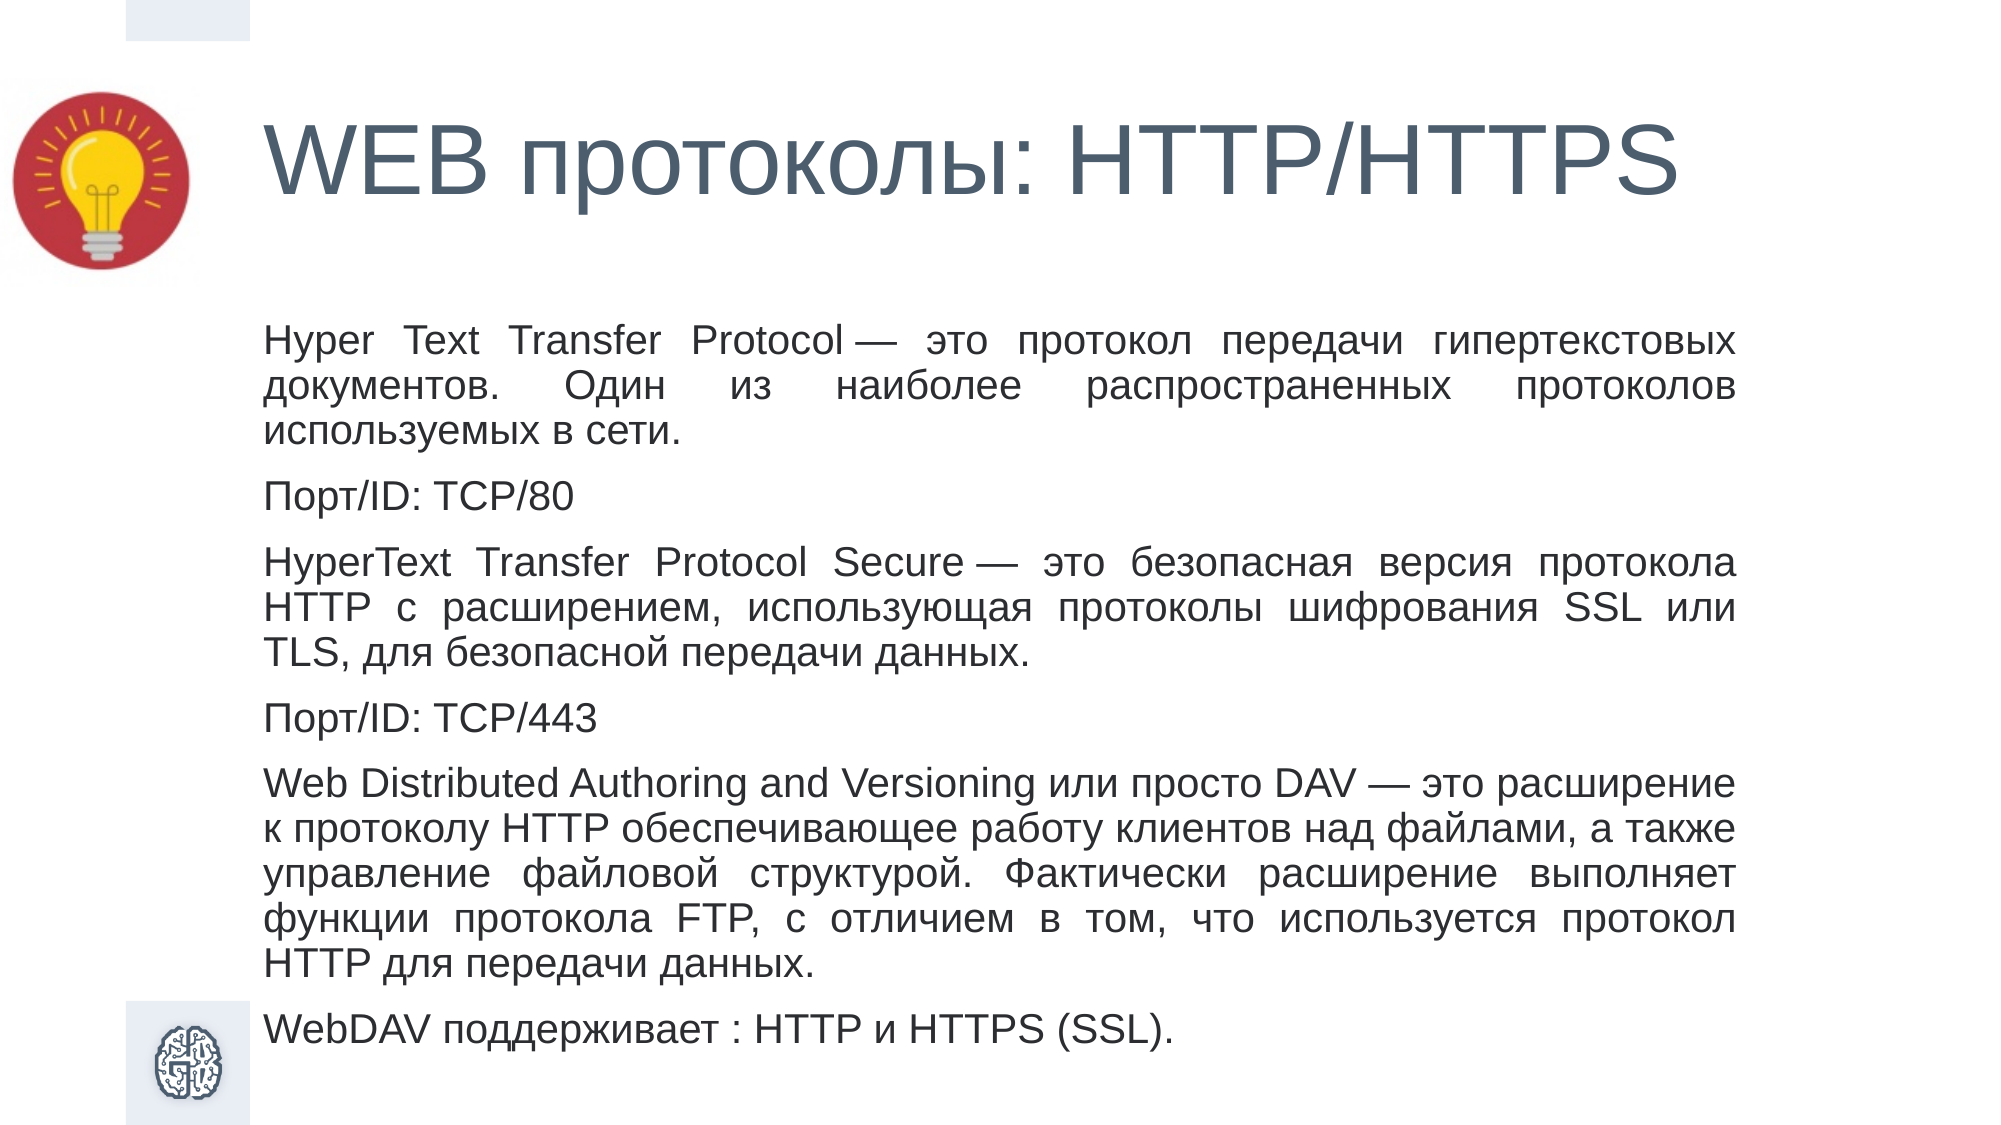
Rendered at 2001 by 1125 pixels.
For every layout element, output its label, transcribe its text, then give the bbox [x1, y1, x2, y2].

list Hyper Text Transfer Protocol — это протокол передачи гипертекстовых документов. Один из наиболее распространенных протоколов используемых в сети. Порт/ID: TCP/80 HyperText Transfer Protocol Secure — это безопасная версия протокола HTTP с расширением, использующая протоколы шифрования SSL или TLS, для безопасной передачи данных. Порт/ID: TCP/443 Web Distributed Authoring and Versioning или просто DAV — это расширение к протоколу HTTP обеспечивающее работу клиентов над файлами, а также управление файловой структурой. Фактически расширение выполняет функции протокола FTP, с отличием в том, что используется протокол HTTP для передачи данных. WebDAV поддерживает : HTTP и HTTPS (SSL). [248, 431, 1752, 941]
picture [144, 1016, 232, 1110]
picture [0, 78, 200, 287]
title WEB протоколы: HTTP/HTTPS [248, 38, 1752, 287]
